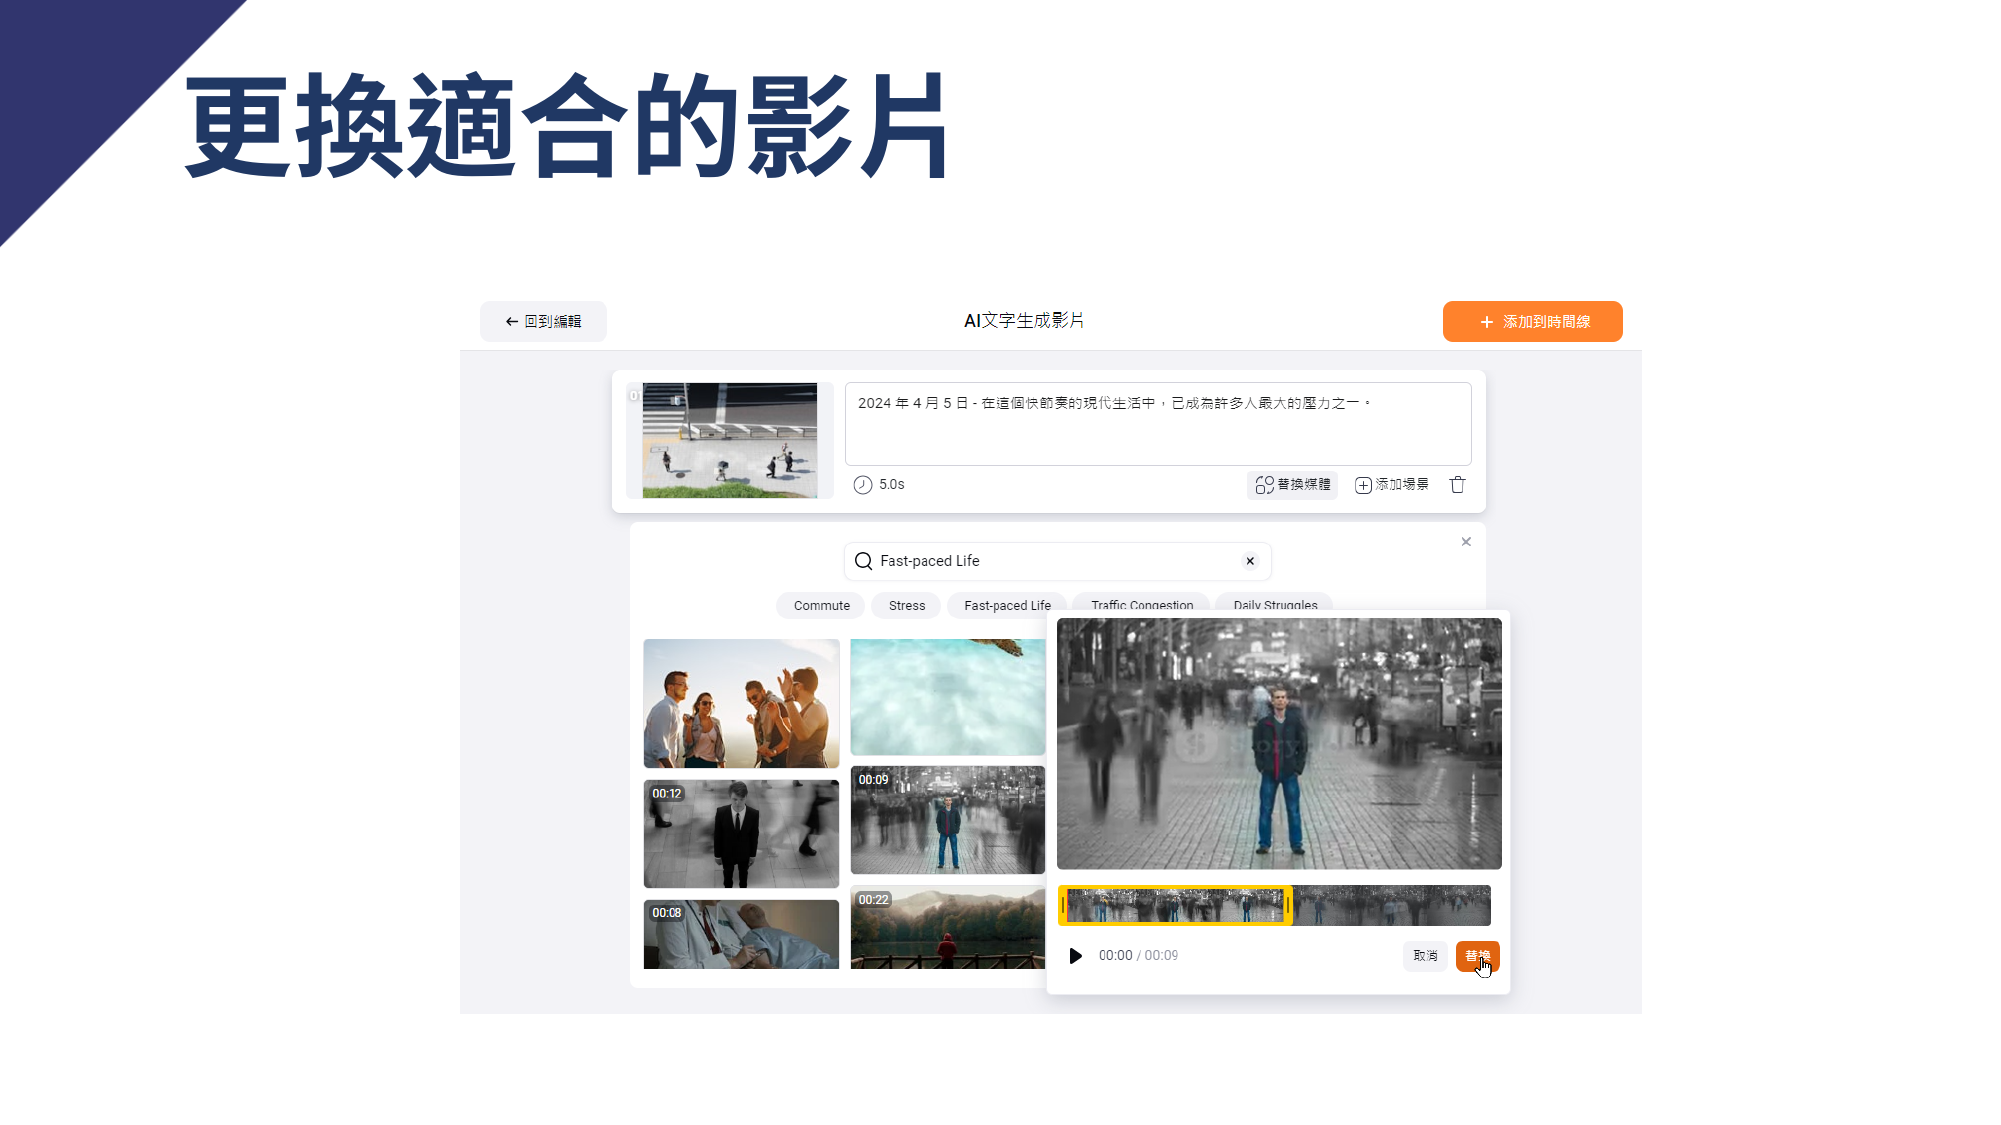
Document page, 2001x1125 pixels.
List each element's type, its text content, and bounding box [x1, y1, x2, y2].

title 更換適合的影片 [165, 34, 1938, 231]
picture [0, 0, 2001, 1125]
